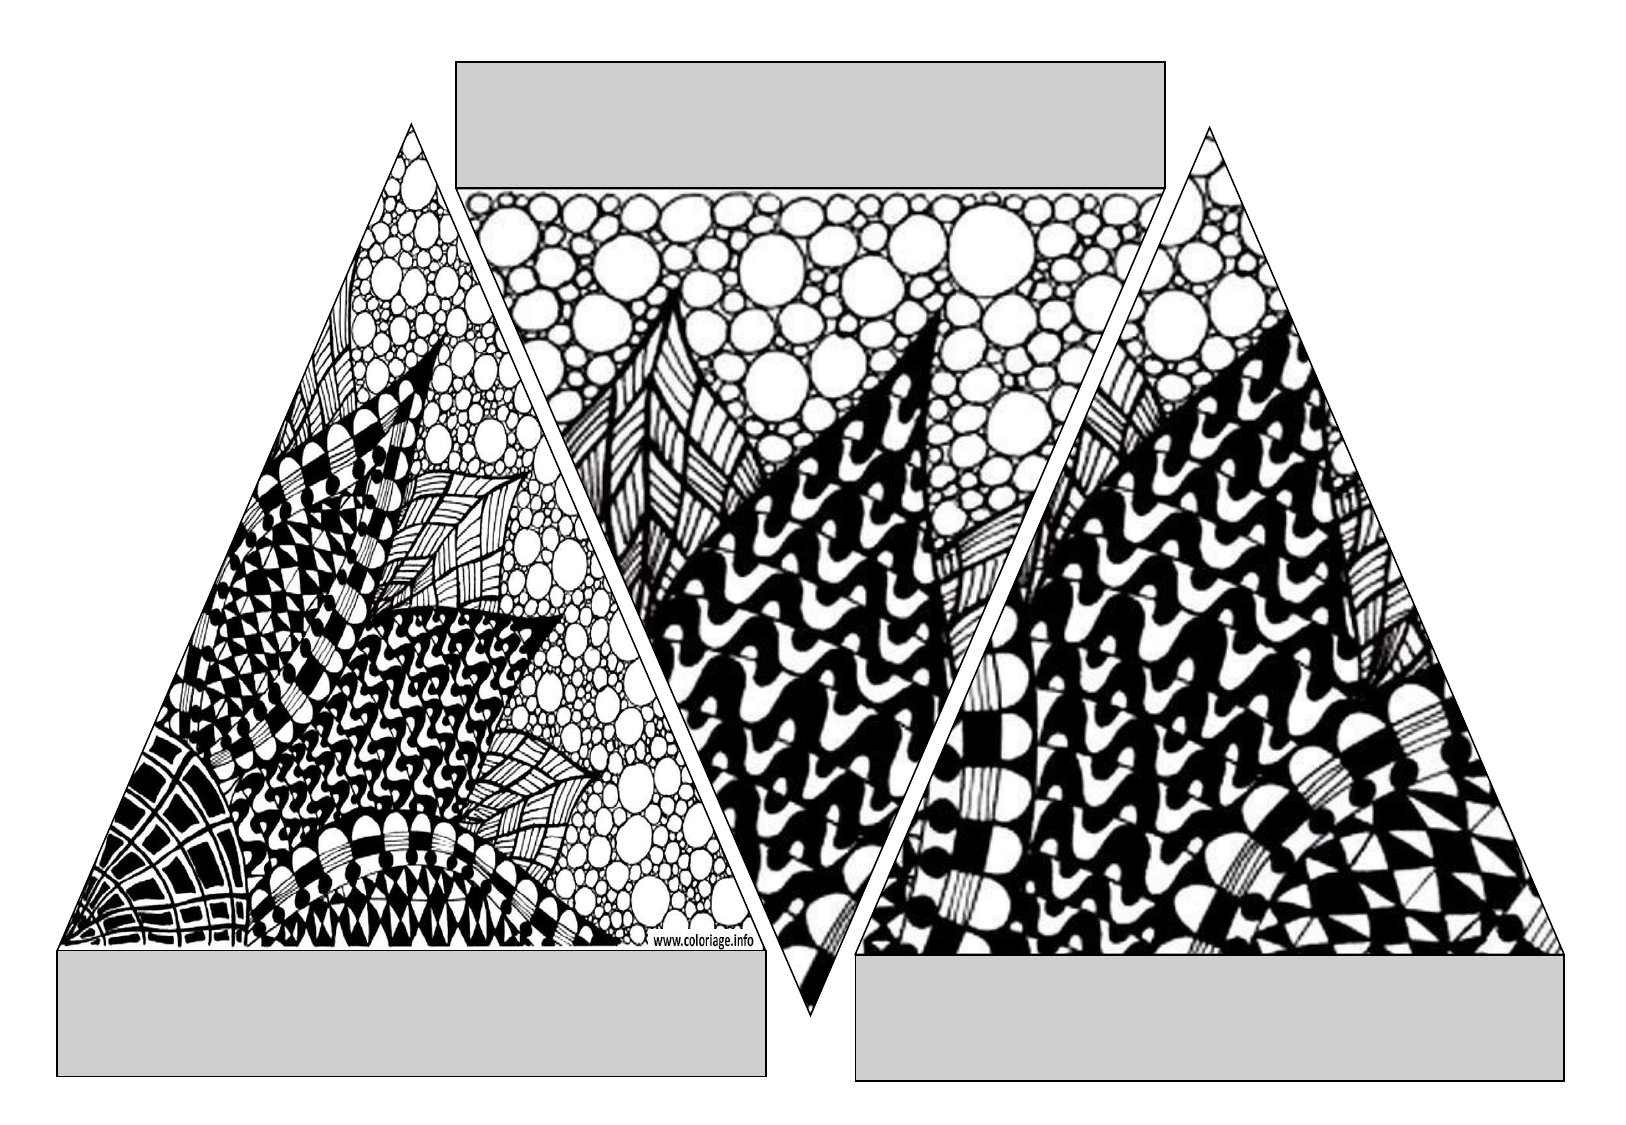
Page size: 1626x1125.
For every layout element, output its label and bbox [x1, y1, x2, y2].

text_box [855, 127, 1565, 1081]
text_box [57, 124, 766, 1077]
text_box [456, 62, 1165, 1016]
